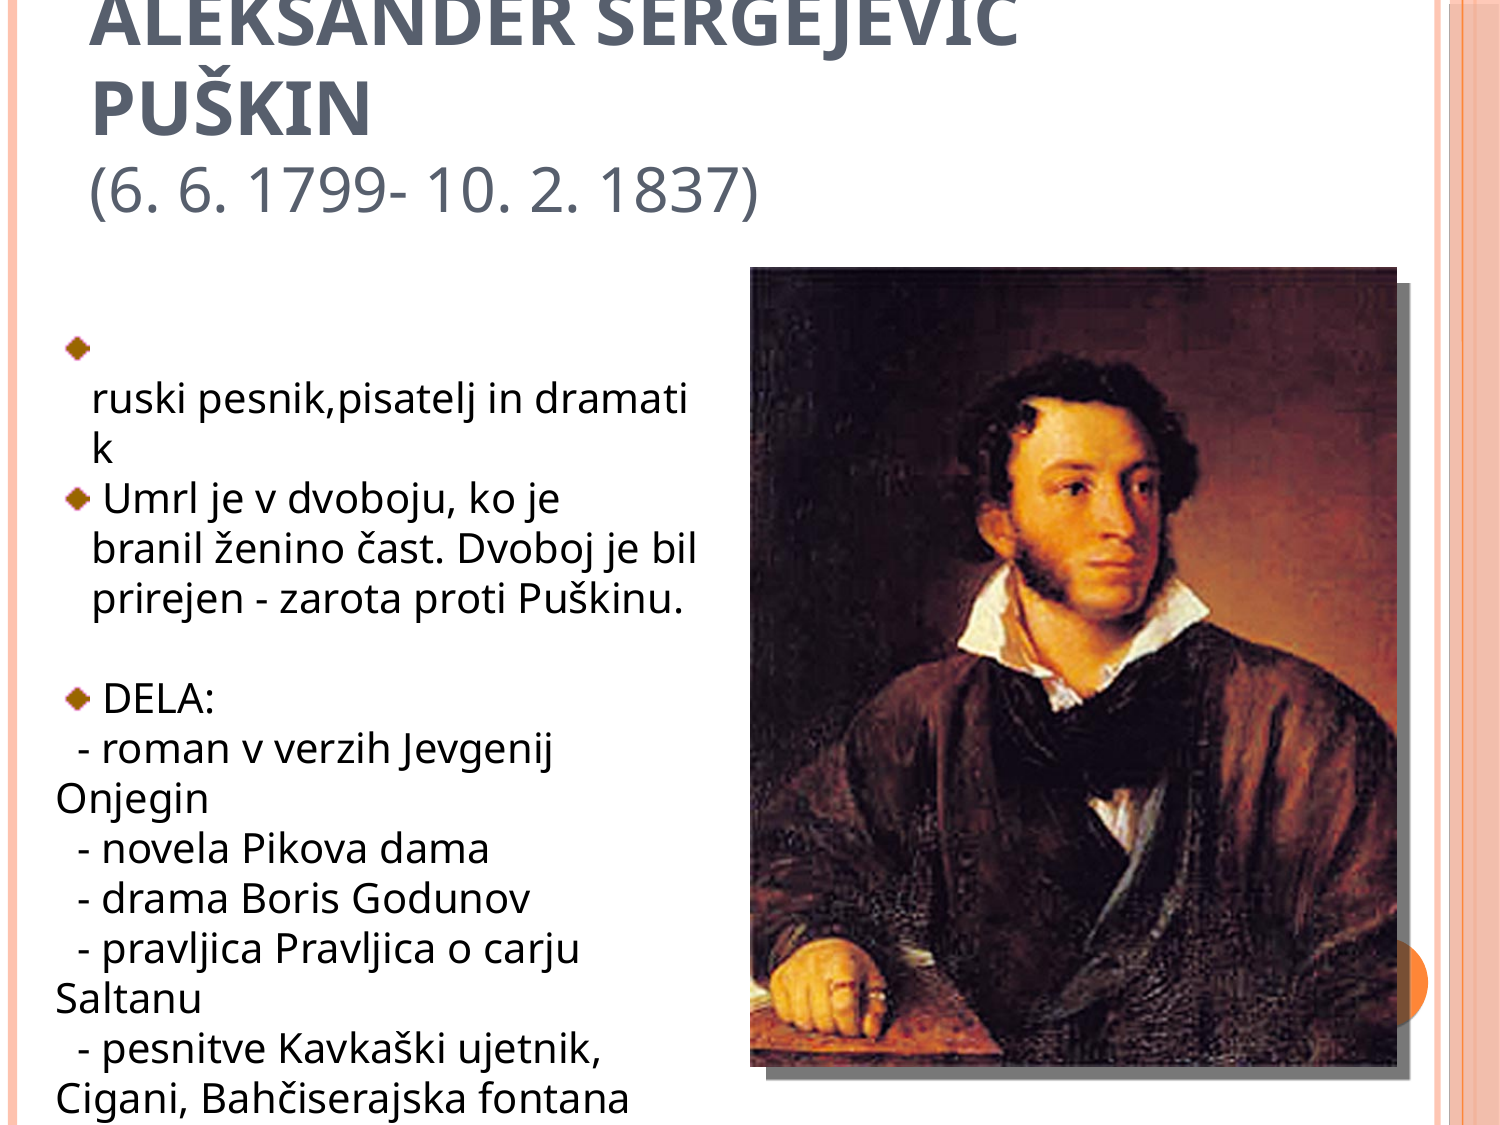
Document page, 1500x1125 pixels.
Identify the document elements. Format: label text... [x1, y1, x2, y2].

picture [55, 329, 90, 364]
picture [750, 267, 1397, 1067]
title Aleksander Sergejevič Puškin (6. 6. 1799- 10. 2. 1837) [75, 45, 1300, 233]
picture [55, 480, 90, 514]
picture [55, 680, 90, 714]
text_box ruski pesnik,pisatelj in dramatik Umrl je v dvoboju, ko je branil ženino čast. Dvoboj je bil prirejen - zarota proti Puškinu. DELA: - roman v verzih Jevgenij Onjegin - novela Pikova dama - drama Boris Godunov - pravljica Pravljica o carju Saltanu - pesnitve Kavkaški ujetnik, Cigani, Bahčiserajska fontana [41, 314, 715, 1125]
